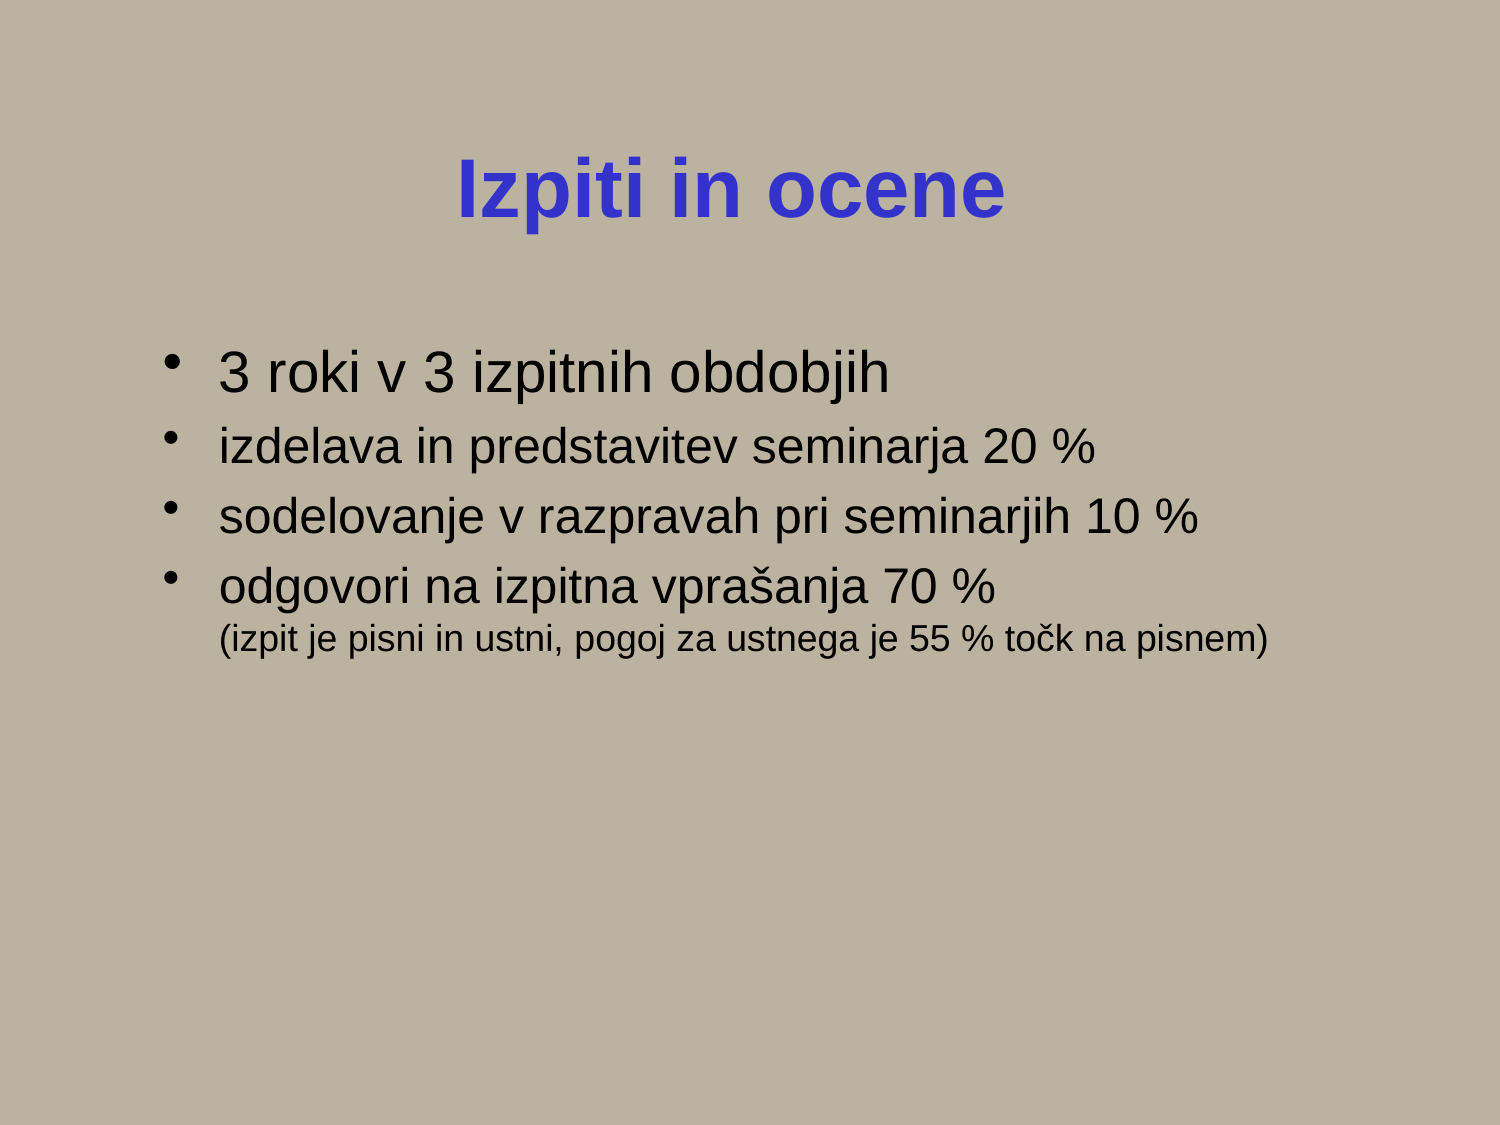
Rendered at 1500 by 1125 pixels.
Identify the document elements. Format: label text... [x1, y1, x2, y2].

title Izpiti in ocene [159, 90, 1305, 278]
list 3 roki v 3 izpitnih obdobjih izdelava in predstavitev seminarja 20 % sodelovanje v razpravah pri seminarjih 10 % odgovori na izpitna vprašanja 70 % (izpit je pisni in ustni, pogoj za ustnega je 55 % točk na pisnem) [147, 326, 1412, 930]
